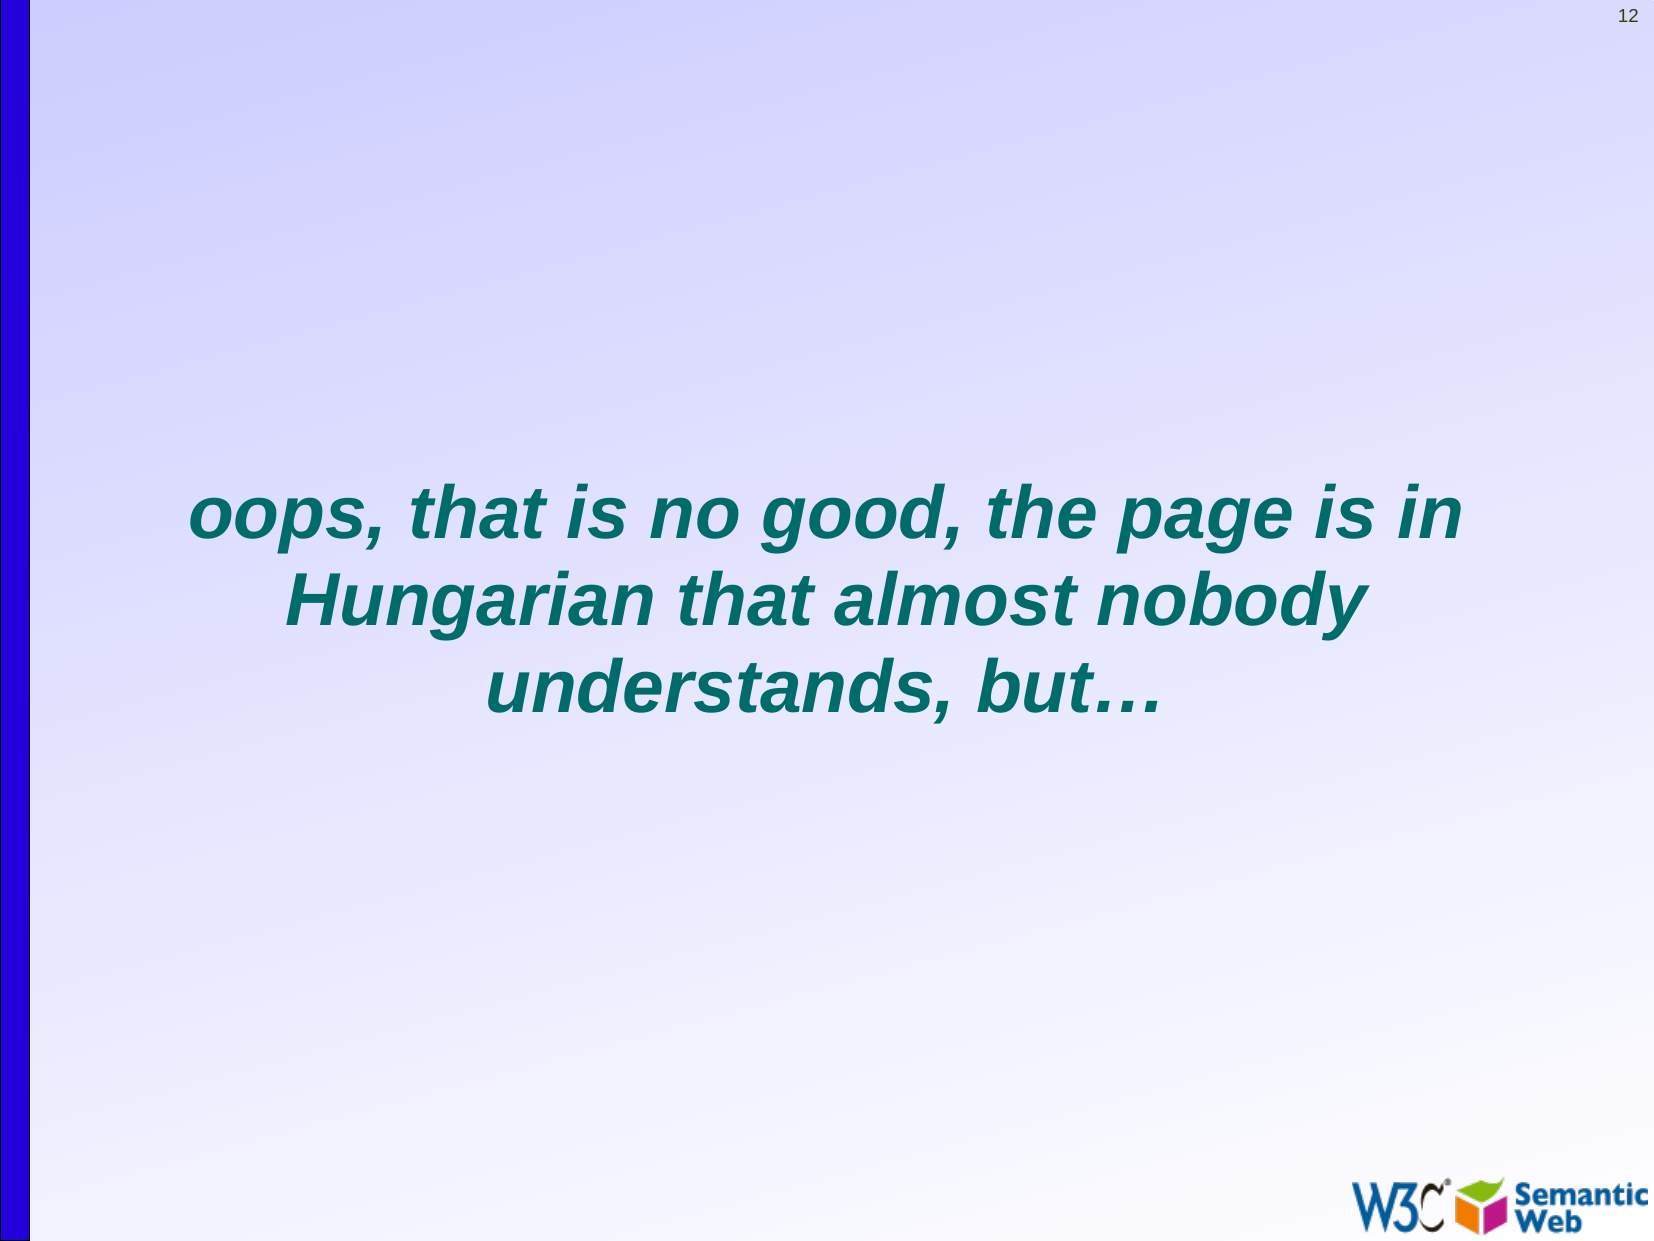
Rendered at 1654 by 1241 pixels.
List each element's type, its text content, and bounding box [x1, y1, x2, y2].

picture [1352, 1175, 1648, 1235]
title oops, that is no good, the page is in Hungarian that almost nobody understands, but… [59, 468, 1595, 728]
